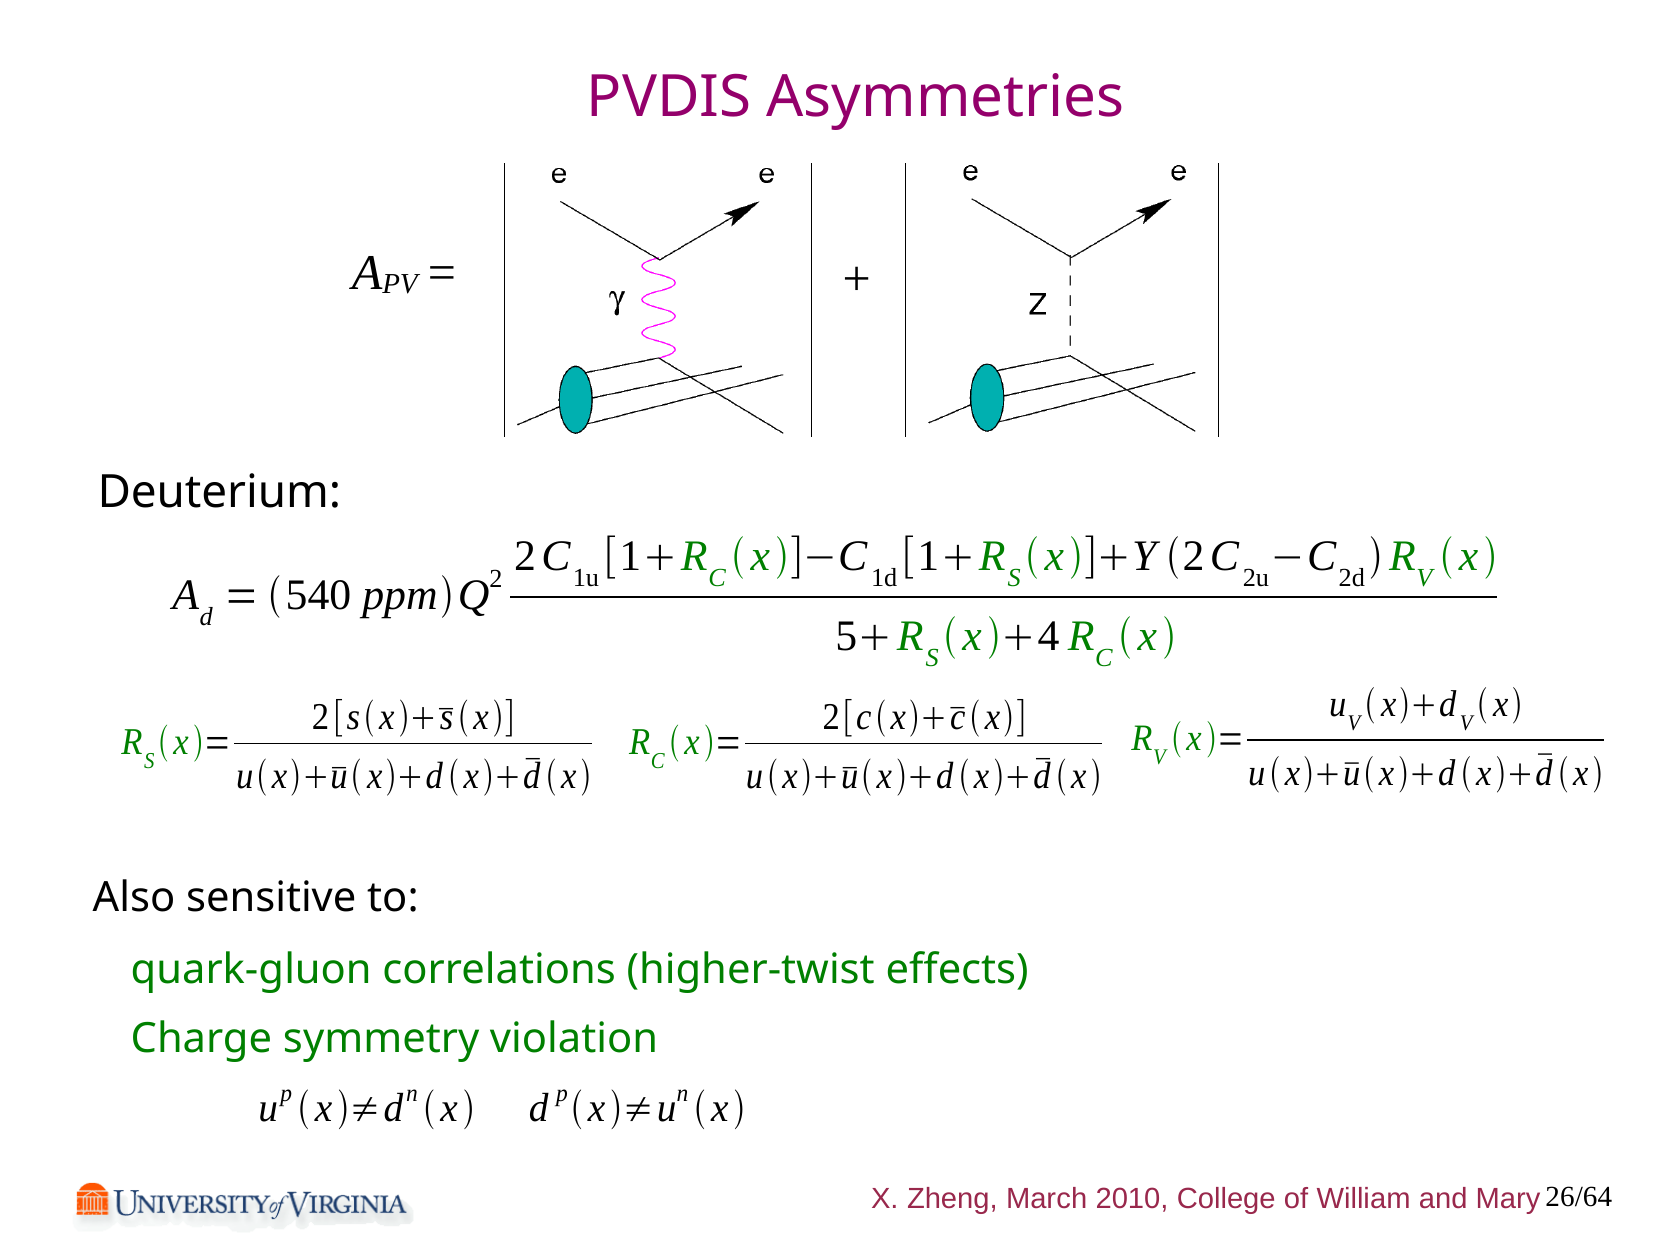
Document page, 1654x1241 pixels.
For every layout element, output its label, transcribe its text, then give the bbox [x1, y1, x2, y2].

text_box APV = [334, 244, 463, 331]
picture [516, 165, 787, 436]
chart [162, 521, 1506, 674]
title PVDIS Asymmetries [149, 38, 1562, 151]
text_box + [821, 250, 871, 321]
picture [928, 163, 1199, 434]
list Deuterium: [79, 458, 1478, 527]
chart [1125, 675, 1610, 795]
picture [53, 1165, 427, 1241]
chart [248, 1073, 754, 1133]
chart [622, 686, 1108, 800]
list Also sensitive to: quark-gluon correlations (higher-twist effects) Charge symmetry violation [75, 866, 1613, 1167]
chart [114, 686, 598, 800]
